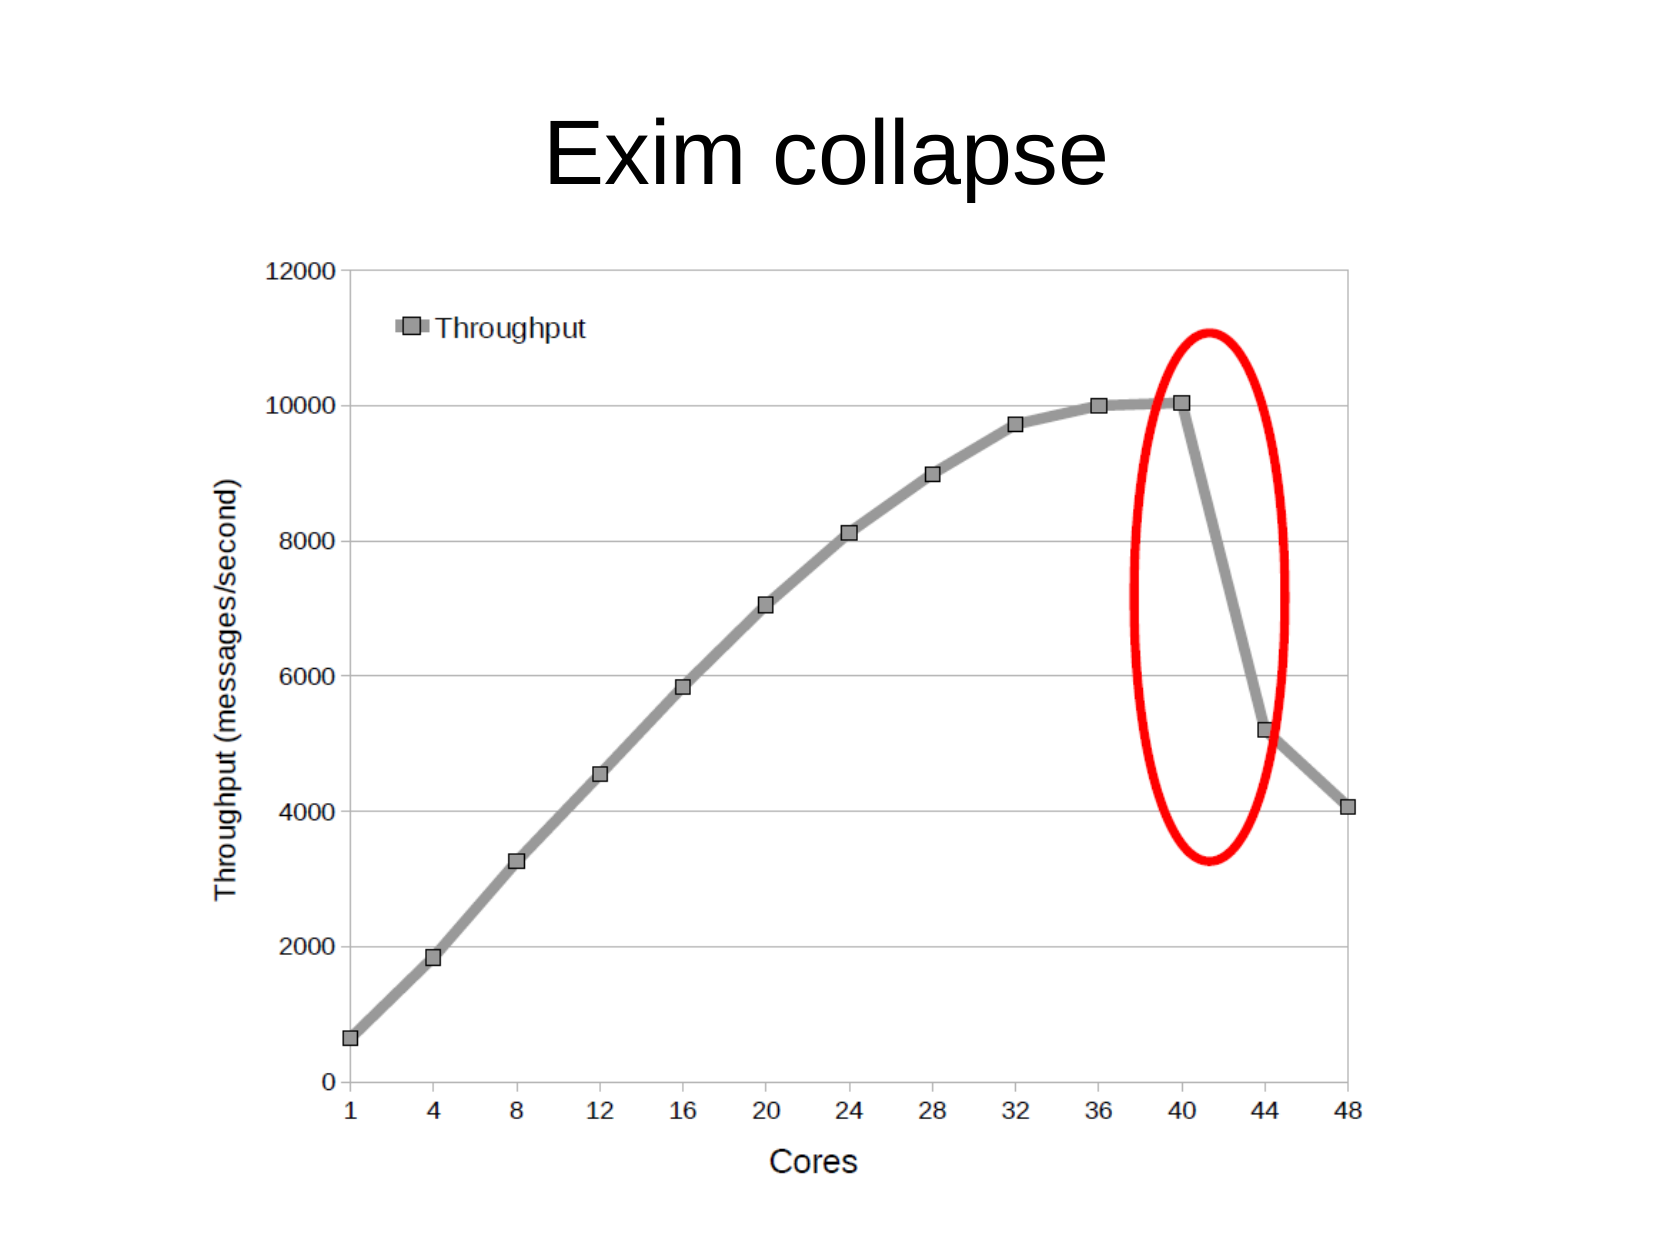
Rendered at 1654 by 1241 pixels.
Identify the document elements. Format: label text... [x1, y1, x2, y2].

title Exim collapse [82, 49, 1571, 257]
picture [170, 224, 1426, 1189]
